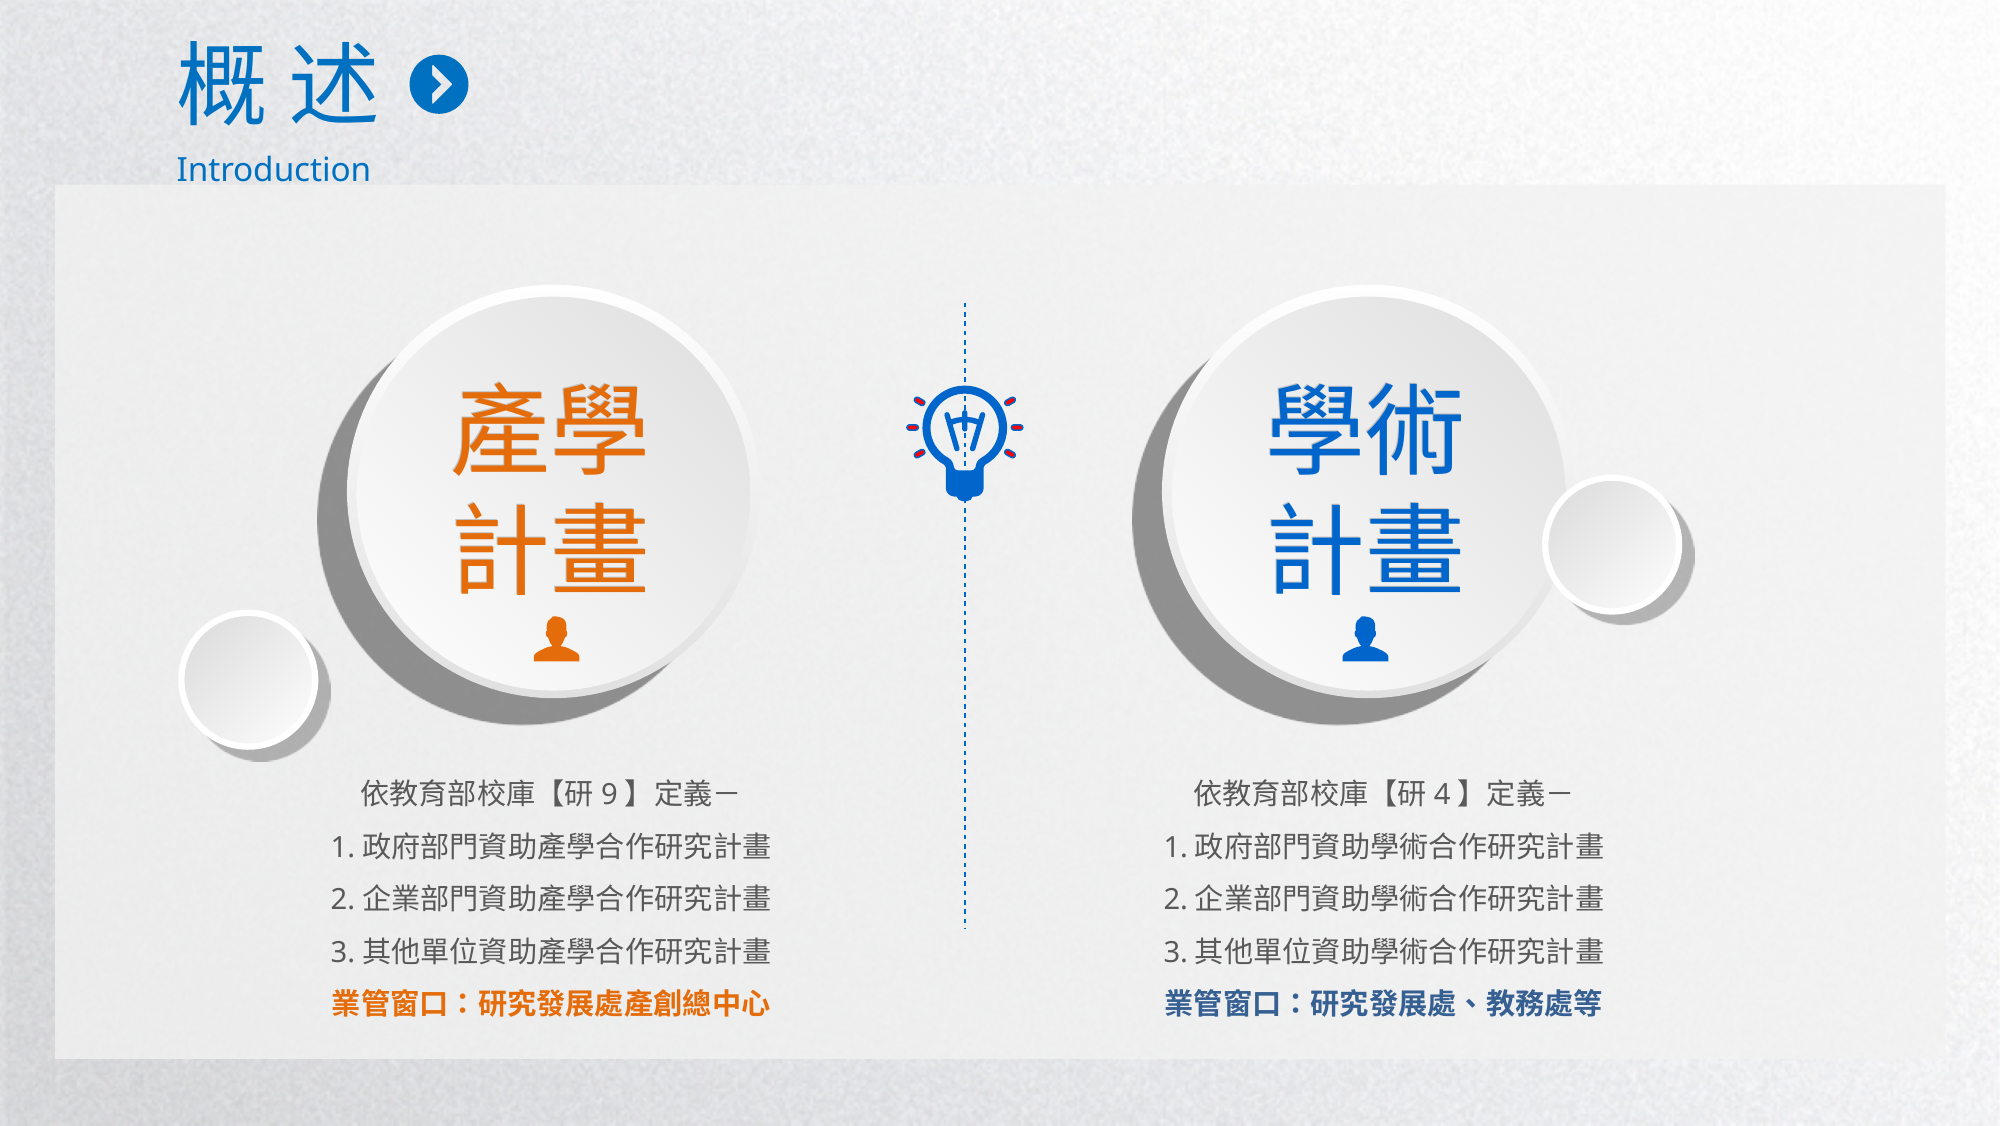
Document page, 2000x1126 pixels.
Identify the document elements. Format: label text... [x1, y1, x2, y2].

text_box 概 述 [137, 19, 420, 146]
text_box Introduction [161, 141, 557, 197]
text_box [409, 54, 469, 114]
text_box [55, 185, 1945, 1059]
text_box 依教育部校庫【研4】定義－ 1.政府部門資助學術合作研究計畫 2.企業部門資助學術合作研究計畫 3.其他單位資助學術合作研究計畫 業管窗口：研究發展處、教務處等 [1130, 750, 1638, 1032]
text_box 學術 計畫 [1249, 360, 1482, 618]
text_box 產學 計畫 [434, 360, 667, 618]
text_box 依教育部校庫【研9】定義－ 1.政府部門資助產學合作研究計畫 2.企業部門資助產學合作研究計畫 3.其他單位資助產學合作研究計畫 業管窗口：研究發展處產創總中心 [315, 750, 788, 1032]
